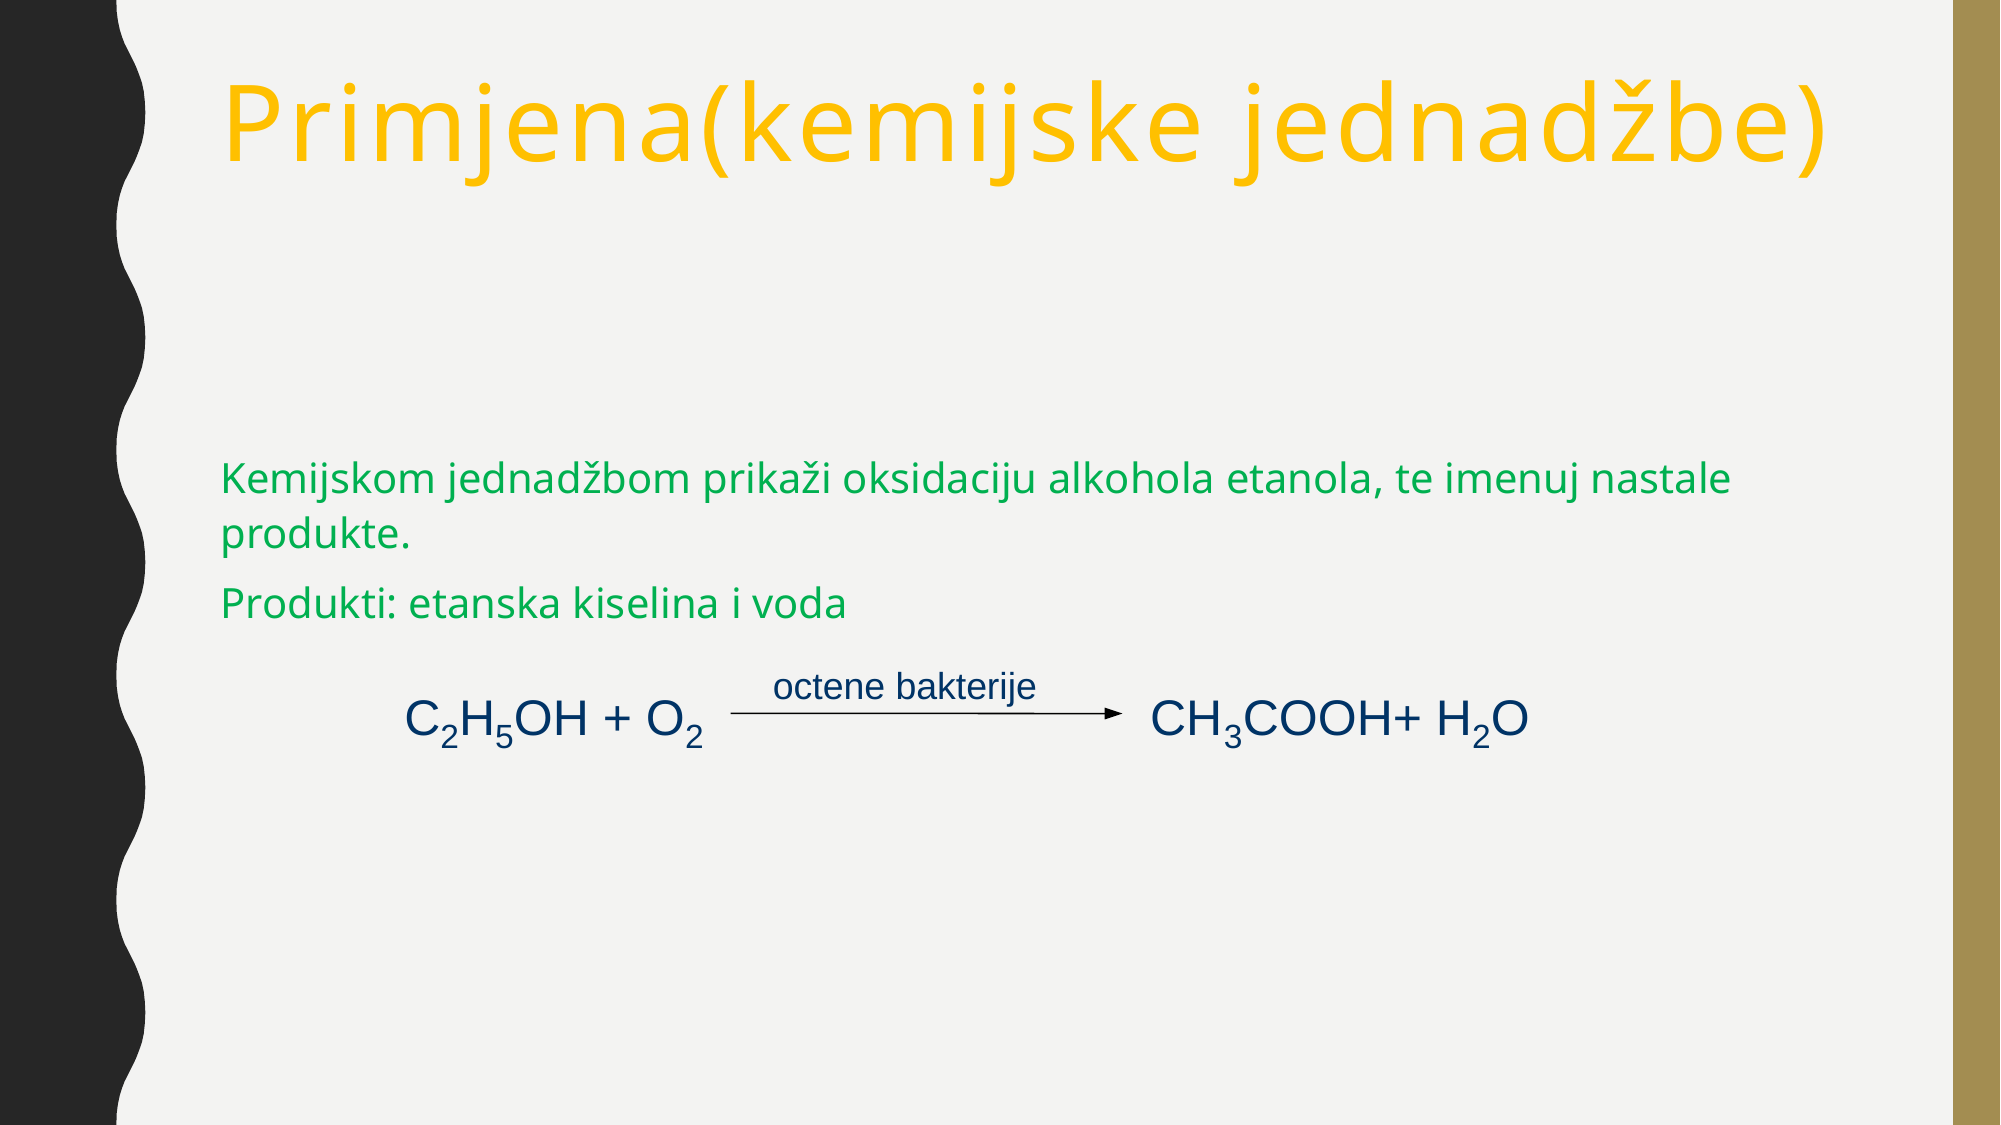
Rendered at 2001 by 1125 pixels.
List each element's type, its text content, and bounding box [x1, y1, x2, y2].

text_box C2H5OH + O2 CH3COOH+ H2O [258, 678, 1677, 754]
text_box octene bakterije [757, 654, 1150, 715]
title Primjena(kemijske jednadžbe) [205, 62, 1876, 308]
list Kemijskom jednadžbom prikaži oksidaciju alkohola etanola, te imenuj nastale produkte. Produkti: etanska kiselina i voda [205, 375, 1876, 965]
